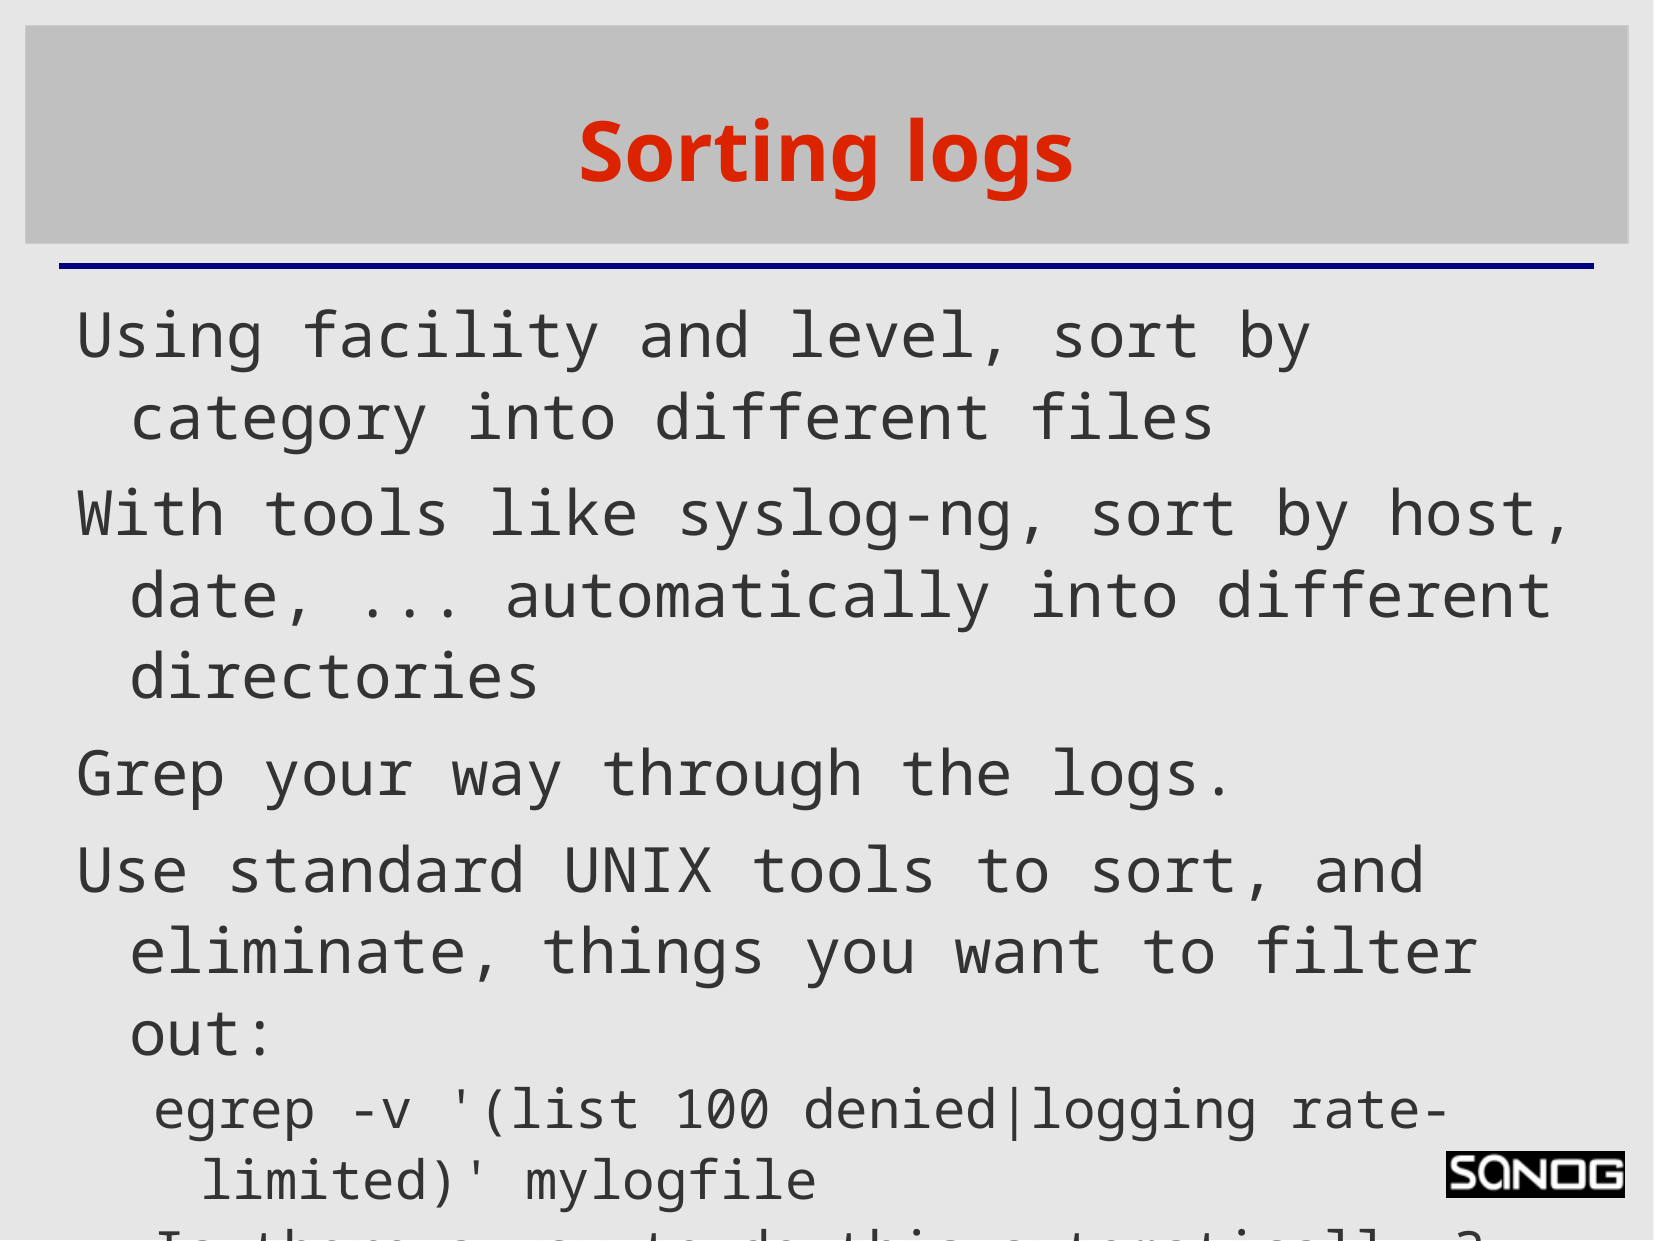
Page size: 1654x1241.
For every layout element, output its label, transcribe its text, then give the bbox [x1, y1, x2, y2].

picture [1446, 1151, 1625, 1198]
list Using facility and level, sort by category into different files With tools like syslog-ng, sort by host, date, ... automatically into different directories Grep your way through the logs. Use standard UNIX tools to sort, and eliminate, things you want to filter out: egrep -v '(list 100 denied|logging rate-limited)' mylogfile Is there a way to do this automatically ? [59, 292, 1594, 1151]
title Sorting logs [121, 53, 1534, 246]
